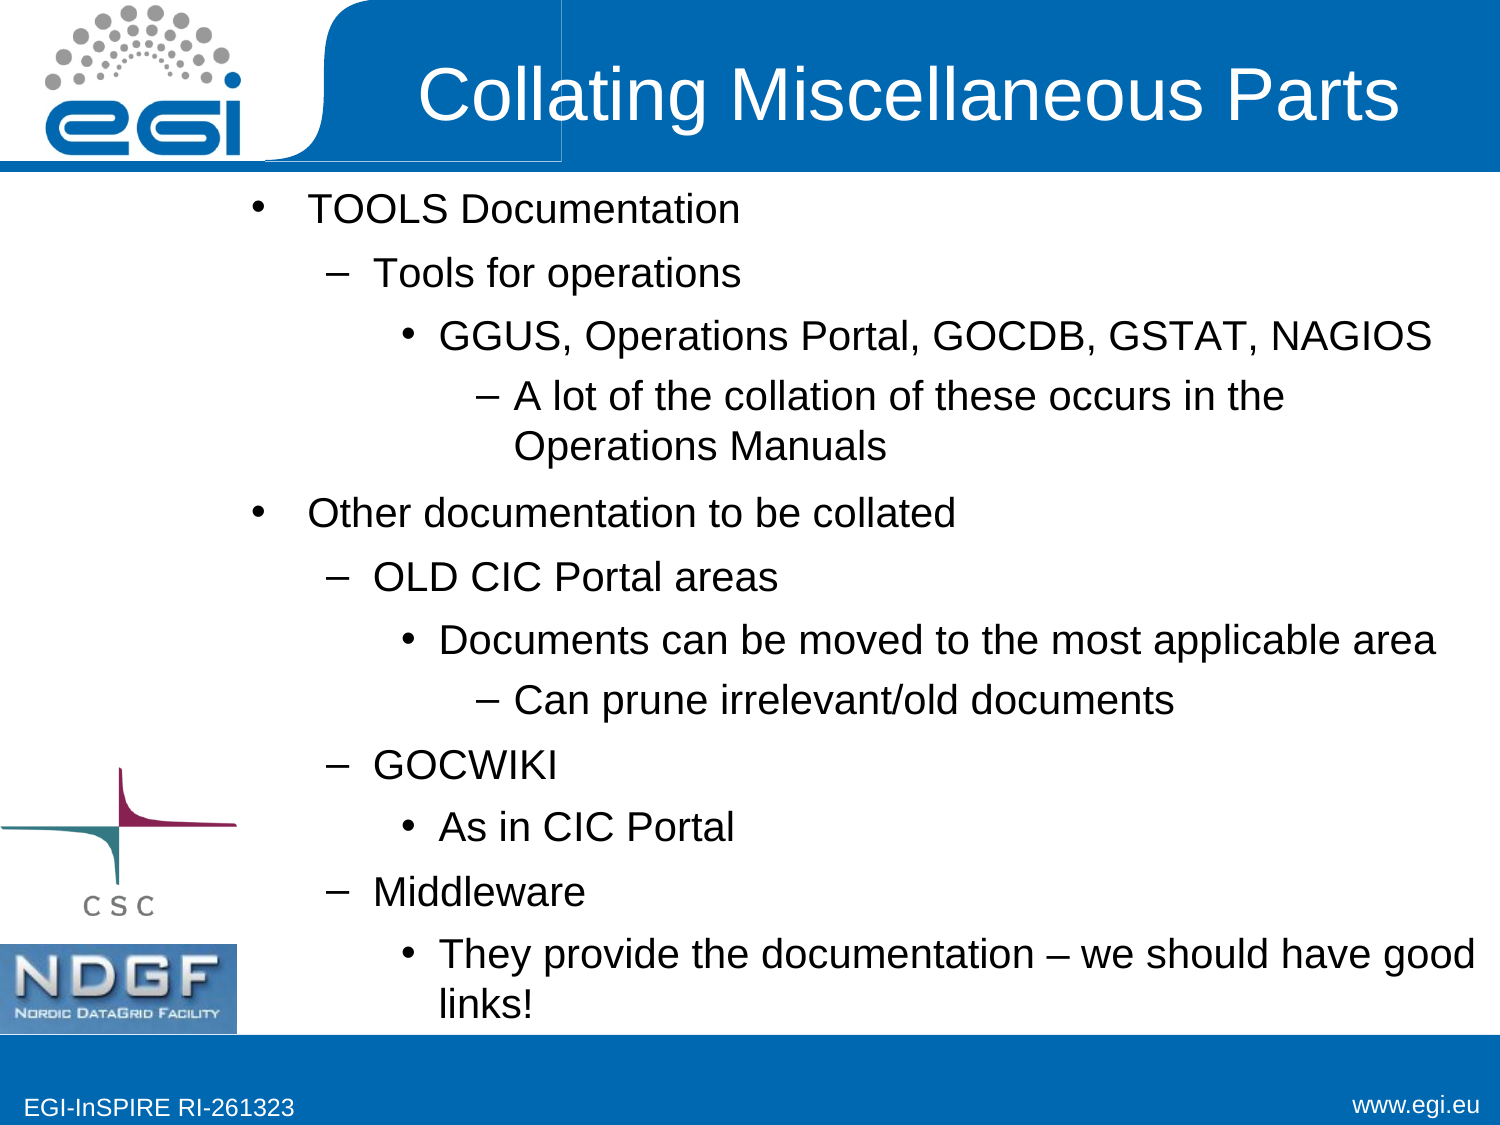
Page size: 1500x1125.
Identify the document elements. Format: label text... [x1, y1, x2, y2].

title Collating Miscellaneous Parts [348, 0, 1471, 173]
picture [0, 767, 236, 916]
picture [0, 0, 265, 161]
picture [0, 944, 236, 1034]
list TOOLS Documentation Tools for operations GGUS, Operations Portal, GOCDB, GSTAT, NAGIOS A lot of the collation of these occurs in the Operations Manuals Other documentation to be collated OLD CIC Portal areas Documents can be moved to the most applicable area Can prune irrelevant/old documents GOCWIKI As in CIC Portal Middleware They provide the documentation – we should have good links! [236, 173, 1500, 1125]
